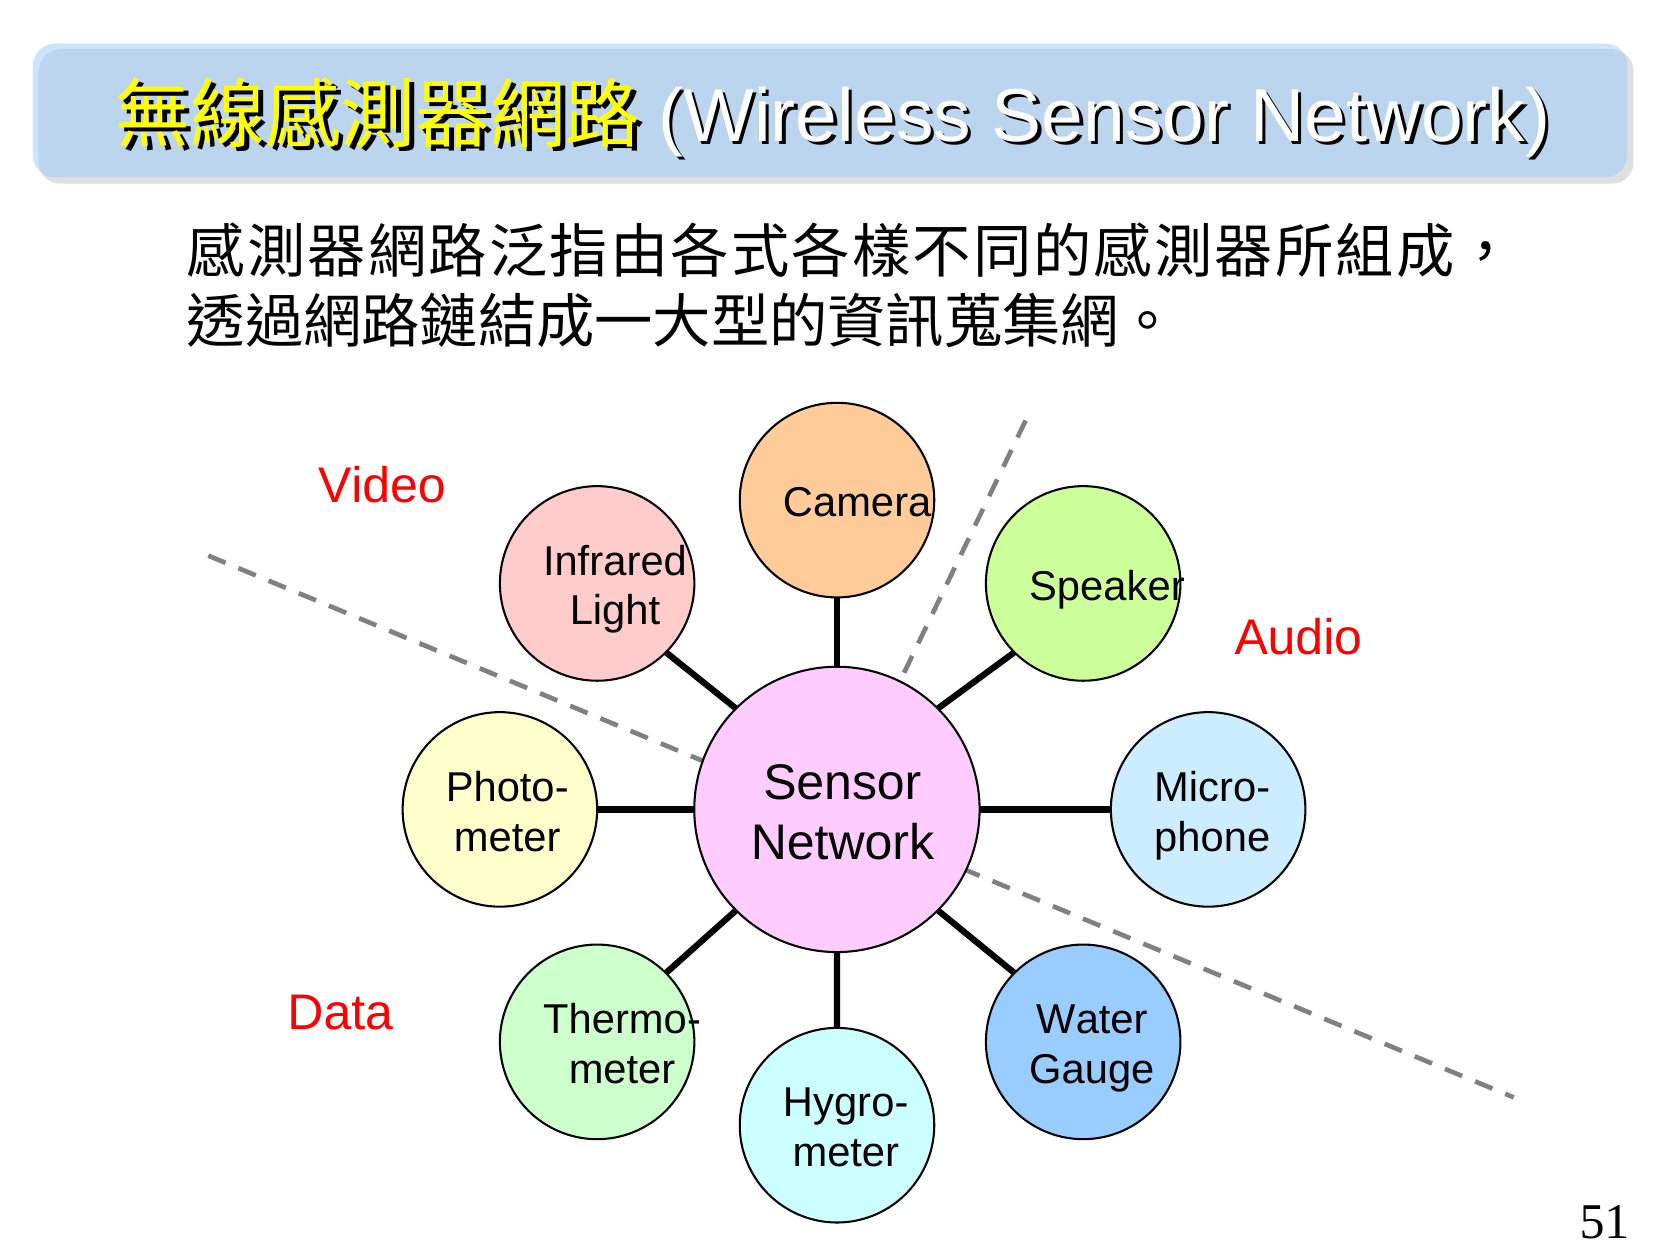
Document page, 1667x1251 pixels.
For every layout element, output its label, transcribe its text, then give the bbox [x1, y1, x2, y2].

text_box Thermo- meter [499, 944, 695, 1140]
text_box Video [291, 444, 473, 520]
text_box Audio [1208, 597, 1389, 673]
text_box Camera [739, 402, 935, 598]
text_box Data [249, 972, 431, 1048]
text_box Sensor Network [694, 666, 980, 953]
text_box Speaker [985, 486, 1181, 681]
text_box Hygro- meter [739, 1028, 935, 1223]
text_box Infrared Light [499, 486, 695, 681]
list 感測器網路泛指由各式各樣不同的感測器所組成，透過網路鏈結成一大型的資訊蒐集網。 [172, 206, 1530, 1166]
text_box Photo- meter [402, 712, 598, 907]
text_box Water Gauge [985, 944, 1181, 1140]
title 無線感測器網路(Wireless Sensor Network) [0, 35, 1667, 187]
text_box Micro- phone [1110, 712, 1306, 907]
